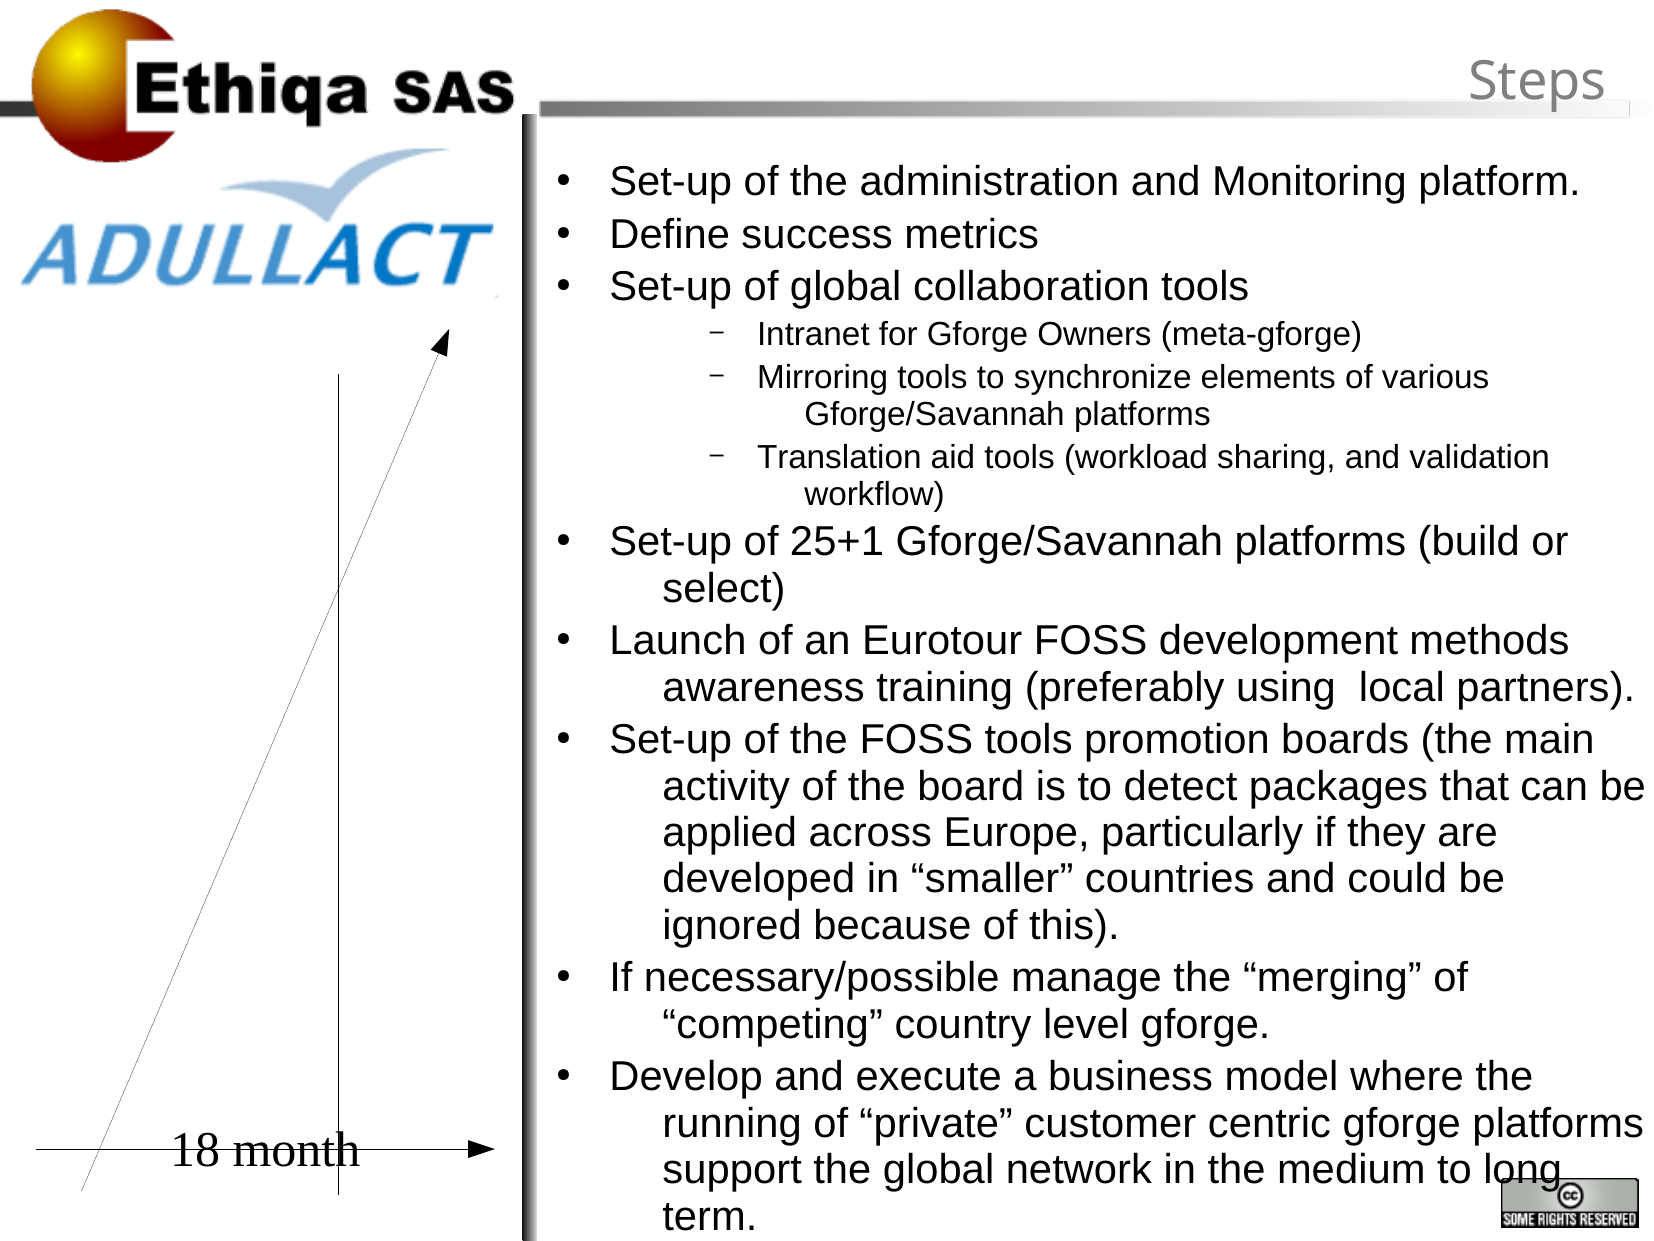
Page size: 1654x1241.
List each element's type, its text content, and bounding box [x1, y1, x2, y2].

picture [0, 5, 1654, 298]
list Set-up of the administration and Monitoring platform. Define success metrics Set-up of global collaboration tools Intranet for Gforge Owners (meta-gforge) Mirroring tools to synchronize elements of various Gforge/Savannah platforms Translation aid tools (workload sharing, and validation workflow) Set-up of 25+1 Gforge/Savannah platforms (build or select) Launch of an Eurotour FOSS development methods awareness training (preferably using local partners). Set-up of the FOSS tools promotion boards (the main activity of the board is to detect packages that can be applied across Europe, particularly if they are developed in “smaller” countries and could be ignored because of this). If necessary/possible manage the “merging” of “competing” country level gforge. Develop and execute a business model where the running of “private” customer centric gforge platforms support the global network in the medium to long term. Monitor the process and evaluate effectiveness [520, 158, 1654, 1208]
title Steps [353, 20, 1608, 136]
picture [1501, 1208, 1639, 1228]
